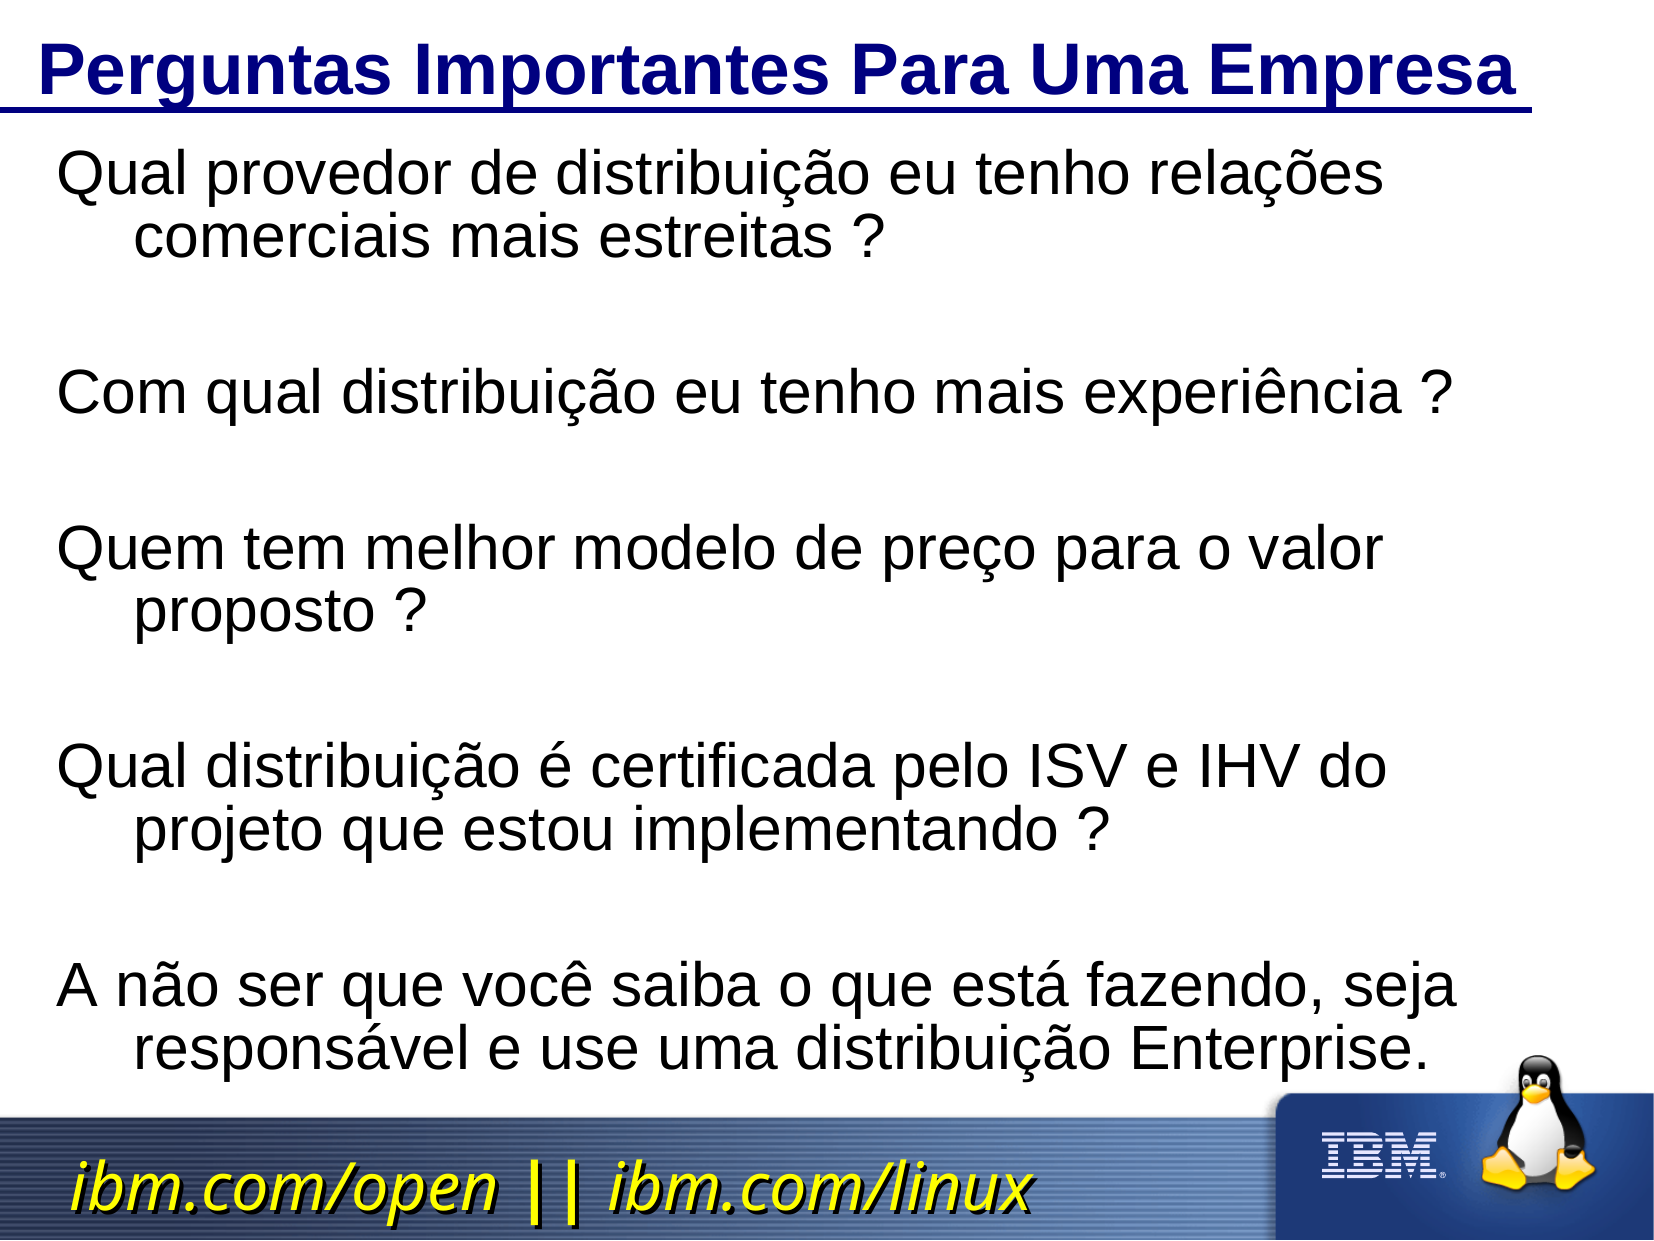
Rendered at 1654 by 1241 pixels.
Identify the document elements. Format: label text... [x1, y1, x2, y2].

list Qual provedor de distribuição eu tenho relações comerciais mais estreitas ? Com qual distribuição eu tenho mais experiência ? Quem tem melhor modelo de preço para o valor proposto ? Qual distribuição é certificada pelo ISV e IHV do projeto que estou implementando ? A não ser que você saiba o que está fazendo, seja responsável e use uma distribuição Enterprise. [56, 144, 1593, 1088]
text_box Perguntas Importantes Para Uma Empresa [22, 15, 1587, 143]
picture [0, 1054, 1654, 1240]
